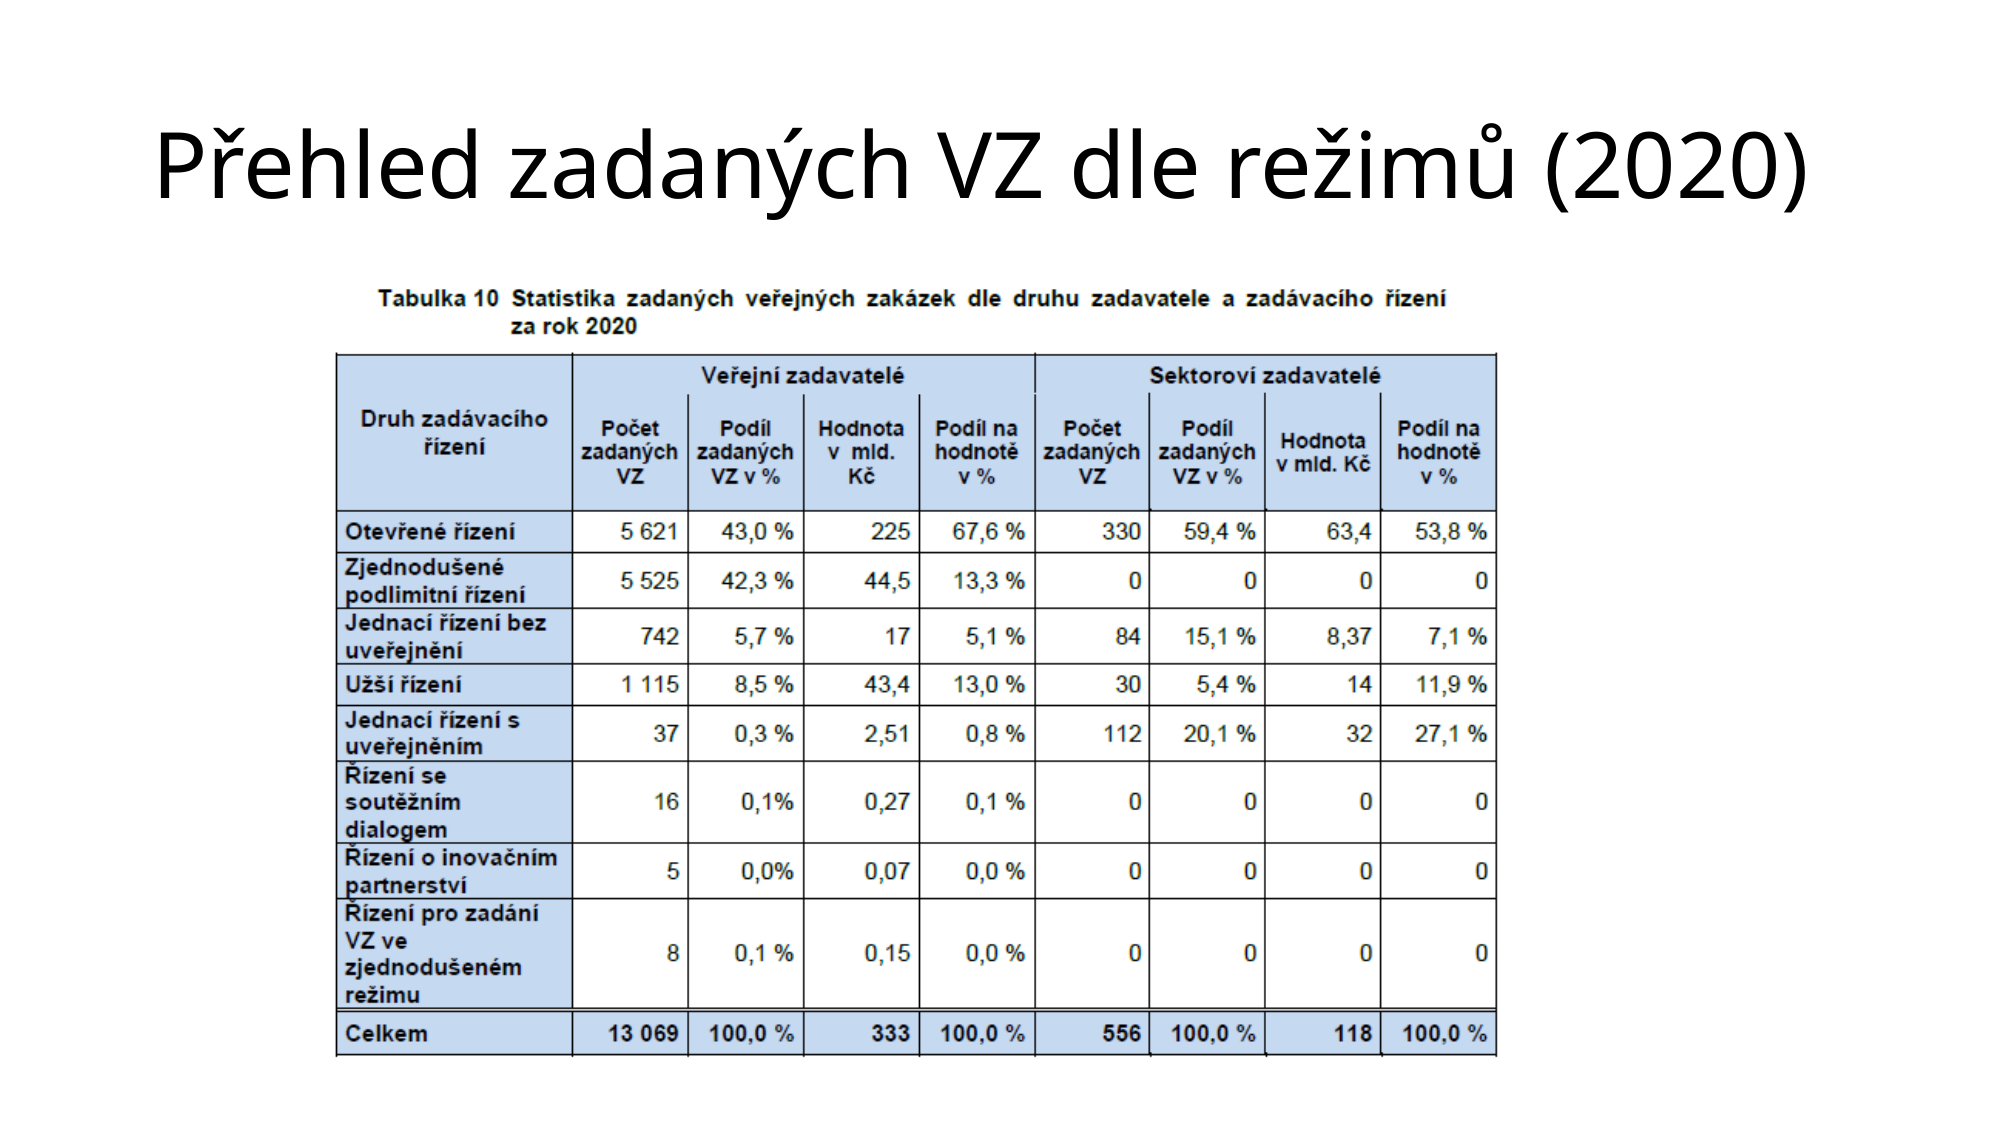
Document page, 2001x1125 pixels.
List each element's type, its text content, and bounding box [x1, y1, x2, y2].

title Přehled zadaných VZ dle režimů (2020) [137, 59, 1863, 278]
picture [282, 254, 1520, 1083]
